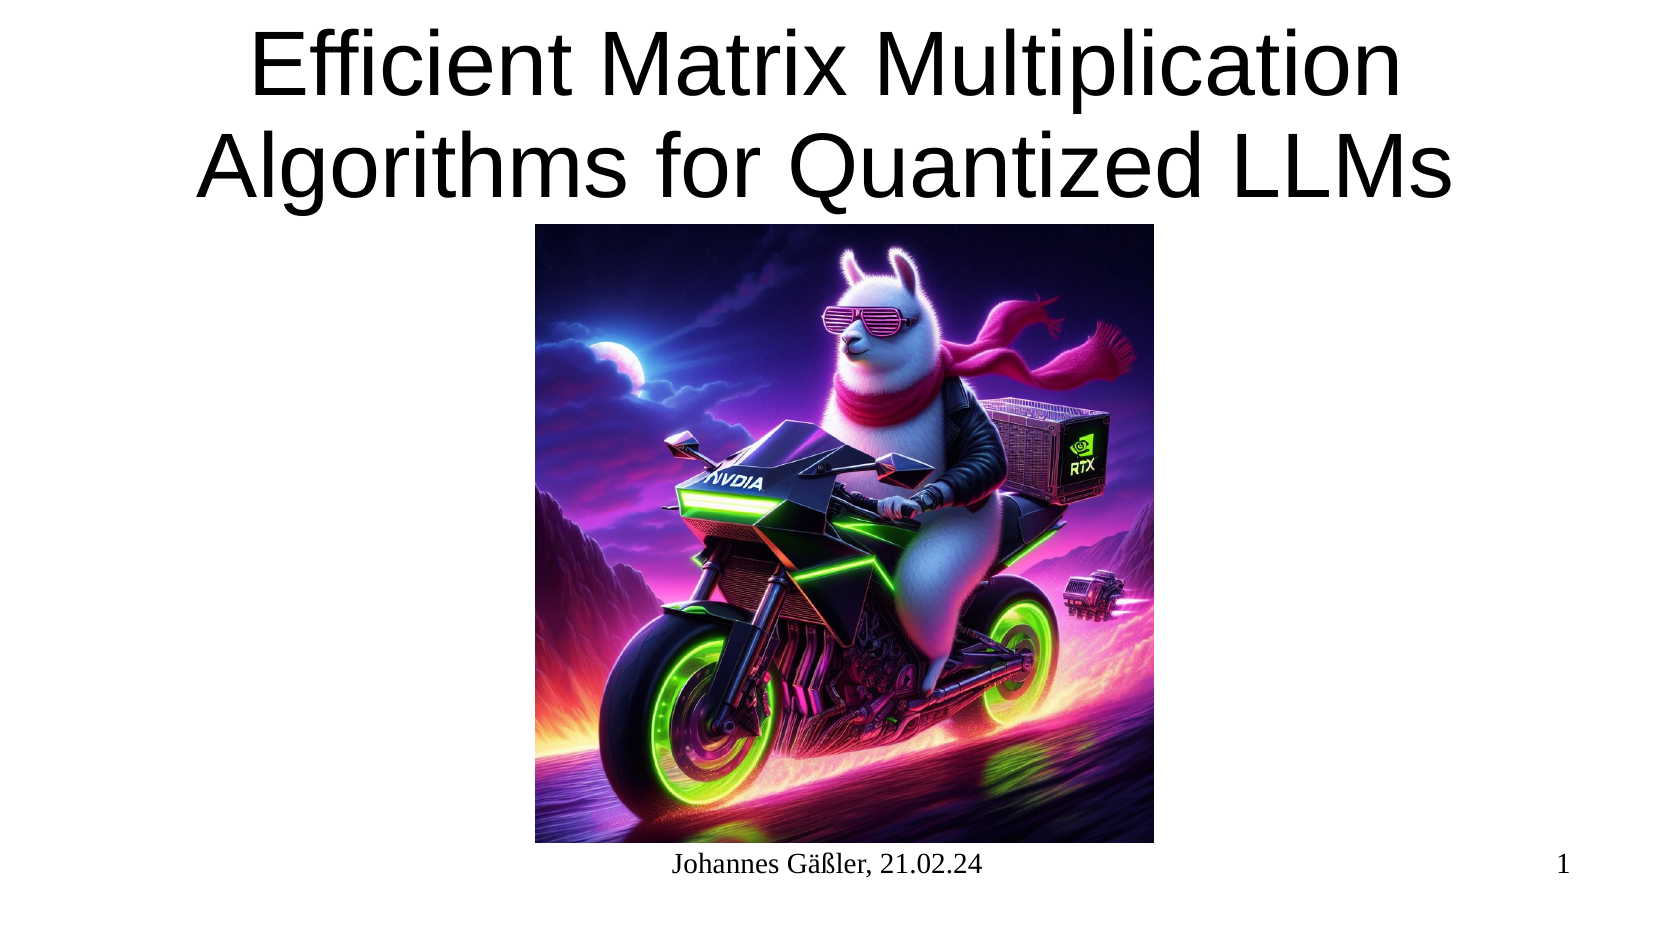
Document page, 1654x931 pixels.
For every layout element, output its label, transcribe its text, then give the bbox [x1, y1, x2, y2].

picture [535, 224, 1154, 843]
title Efficient Matrix Multiplication Algorithms for Quantized LLMs [82, 12, 1571, 218]
